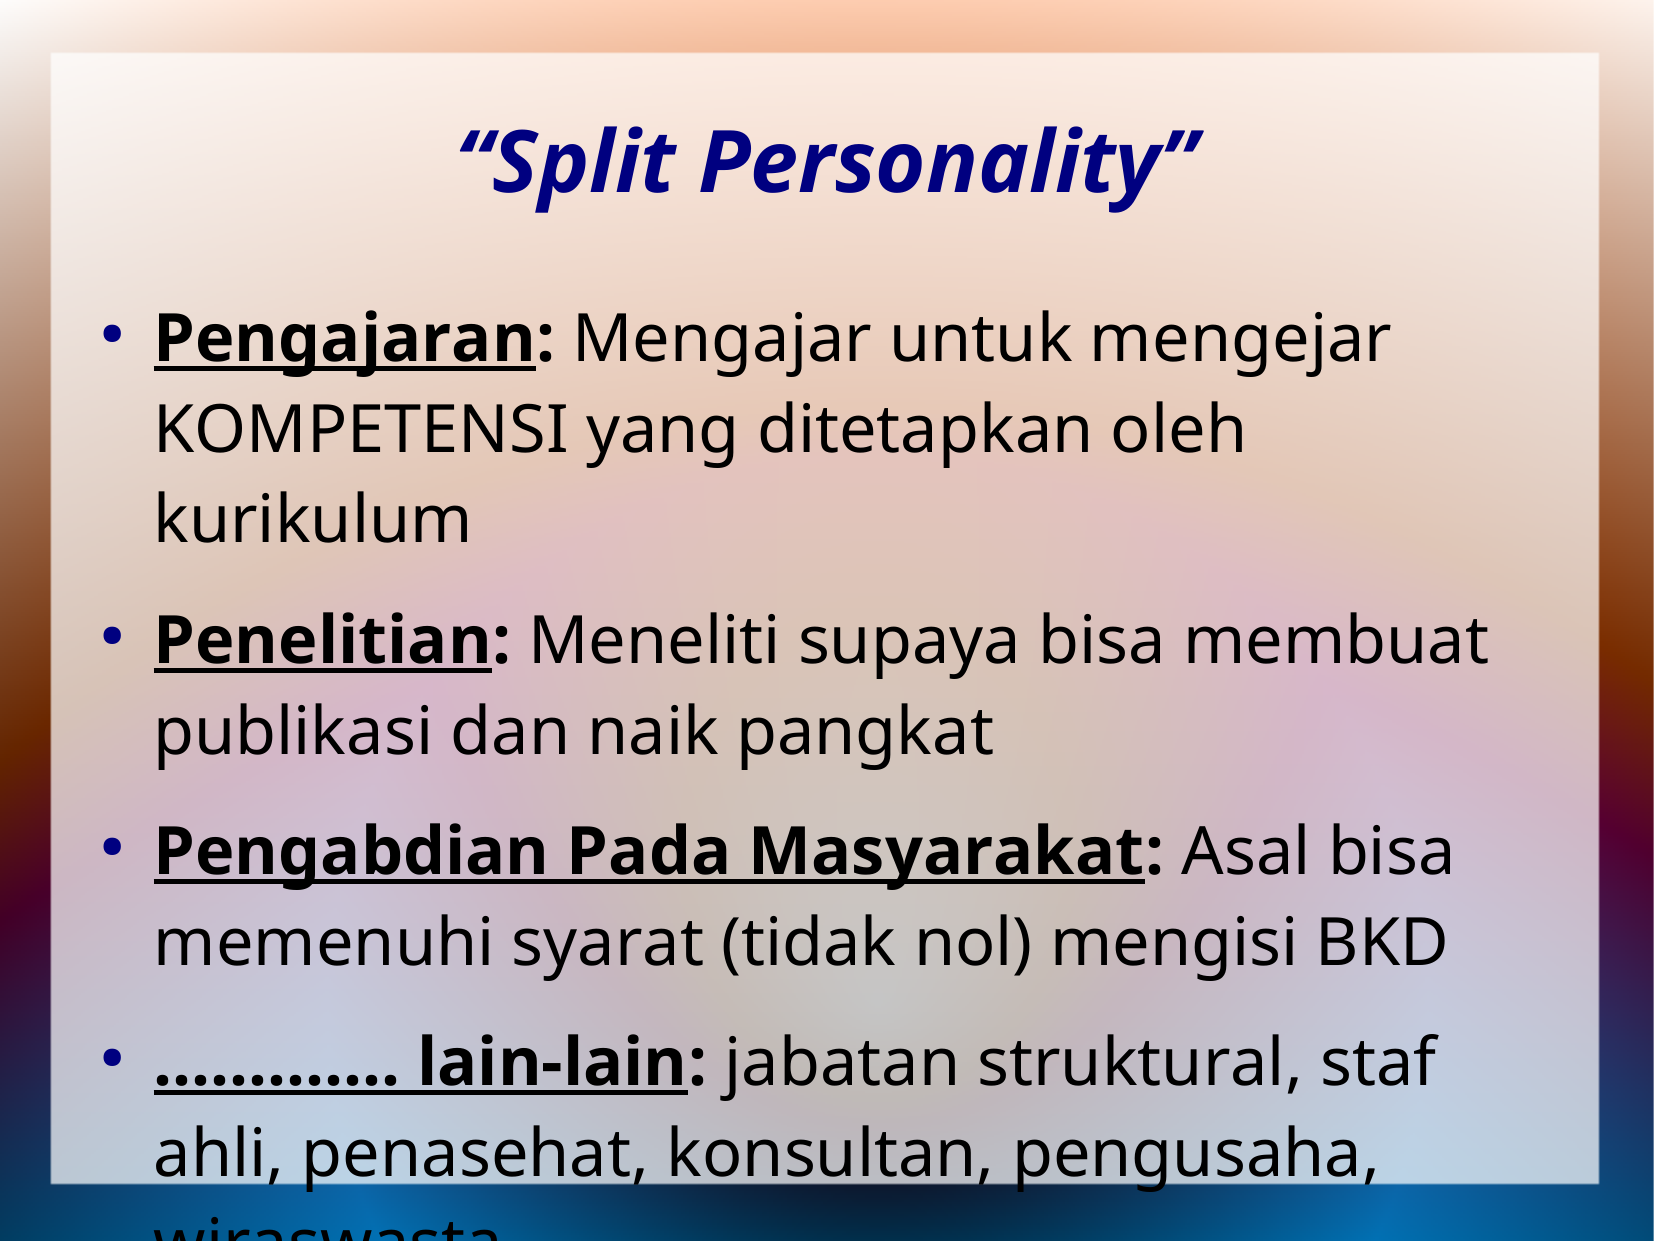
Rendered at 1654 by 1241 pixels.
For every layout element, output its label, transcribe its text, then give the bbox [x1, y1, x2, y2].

title “Split Personality” [82, 55, 1571, 263]
list Pengajaran: Mengajar untuk mengejar KOMPETENSI yang ditetapkan oleh kurikulum Penelitian: Meneliti supaya bisa membuat publikasi dan naik pangkat Pengabdian Pada Masyarakat: Asal bisa memenuhi syarat (tidak nol) mengisi BKD ............. lain-lain: jabatan struktural, staf ahli, penasehat, konsultan, pengusaha, wiraswasta, .......... [82, 290, 1571, 1052]
picture [0, 0, 1654, 1241]
